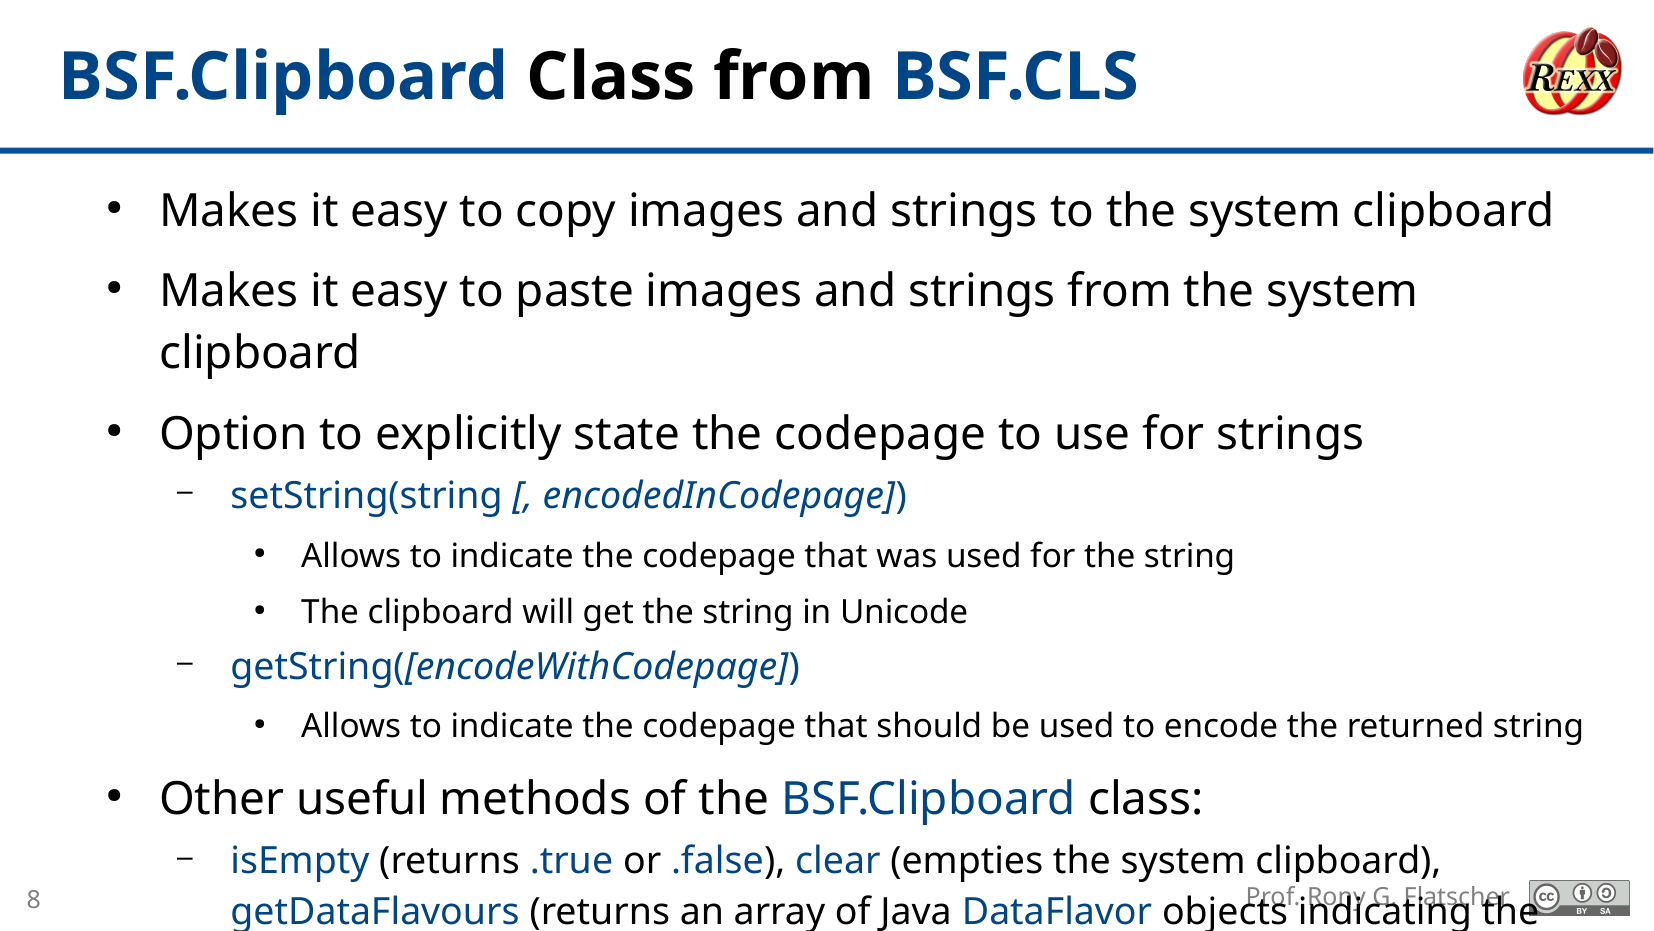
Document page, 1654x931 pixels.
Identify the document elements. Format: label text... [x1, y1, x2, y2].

list Makes it easy to copy images and strings to the system clipboard Makes it easy to paste images and strings from the system clipboard Option to explicitly state the codepage to use for strings setString(string [, encodedInCodepage]) Allows to indicate the codepage that was used for the string The clipboard will get the string in Unicode getString([encodeWithCodepage]) Allows to indicate the codepage that should be used to encode the returned string Other useful methods of the BSF.Clipboard class: isEmpty (returns .true or .false), clear (empties the system clipboard), getDataFlavours (returns an array of Java DataFlavor objects indicating the types), setImage(image) and getImage (returns a java.awt.Image) [88, 177, 1633, 857]
title BSF.Clipboard Class from BSF.CLS [0, 0, 1625, 148]
